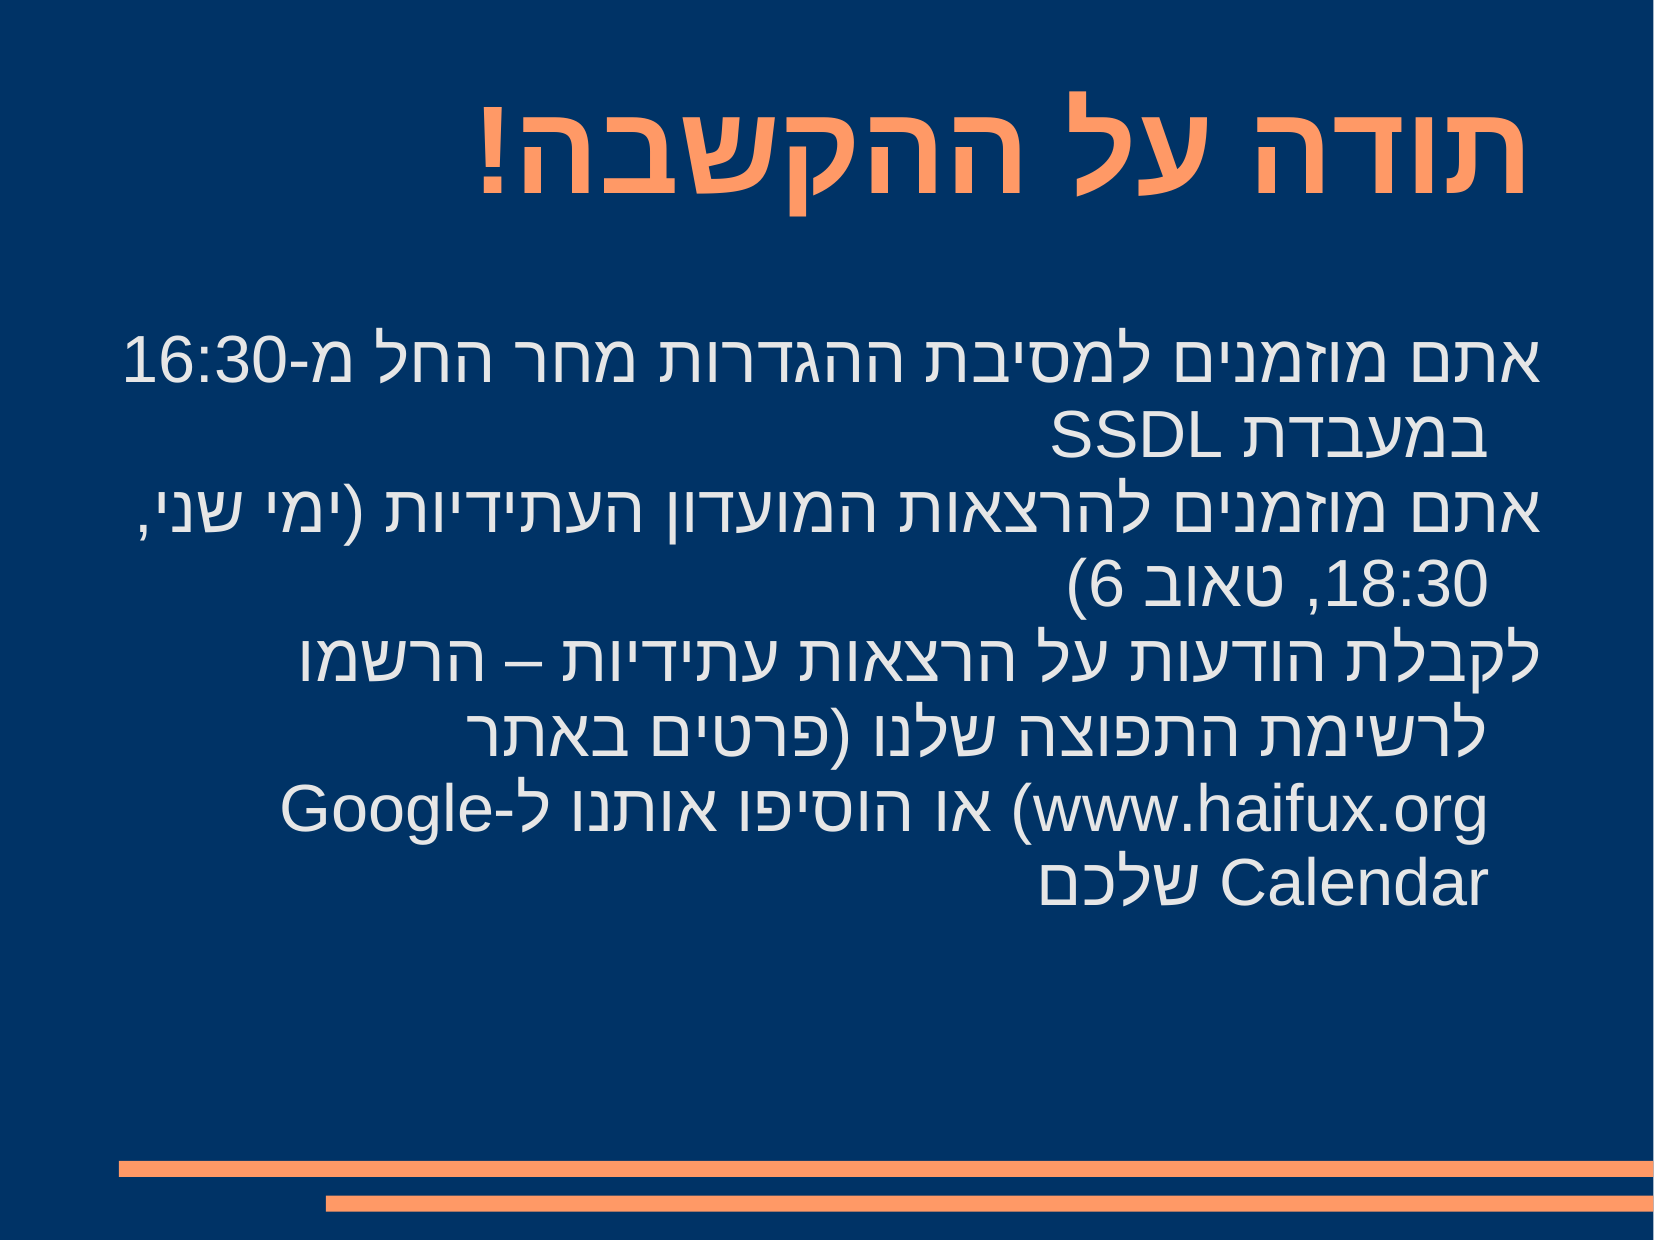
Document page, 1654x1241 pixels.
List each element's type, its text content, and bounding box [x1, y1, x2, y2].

title תודה על ההקשבה! [121, 46, 1534, 254]
list אתם מוזמנים למסיבת ההגדרות מחר החל מ-16:30 במעבדת SSDL אתם מוזמנים להרצאות המועדון העתידיות (ימי שני, 18:30, טאוב 6) לקבלת הודעות על הרצאות עתידיות – הרשמו לרשימת התפוצה שלנו (פרטים באתר www.haifux.org) או הוסיפו אותנו ל-Google Calendar שלכם [121, 322, 1561, 1132]
